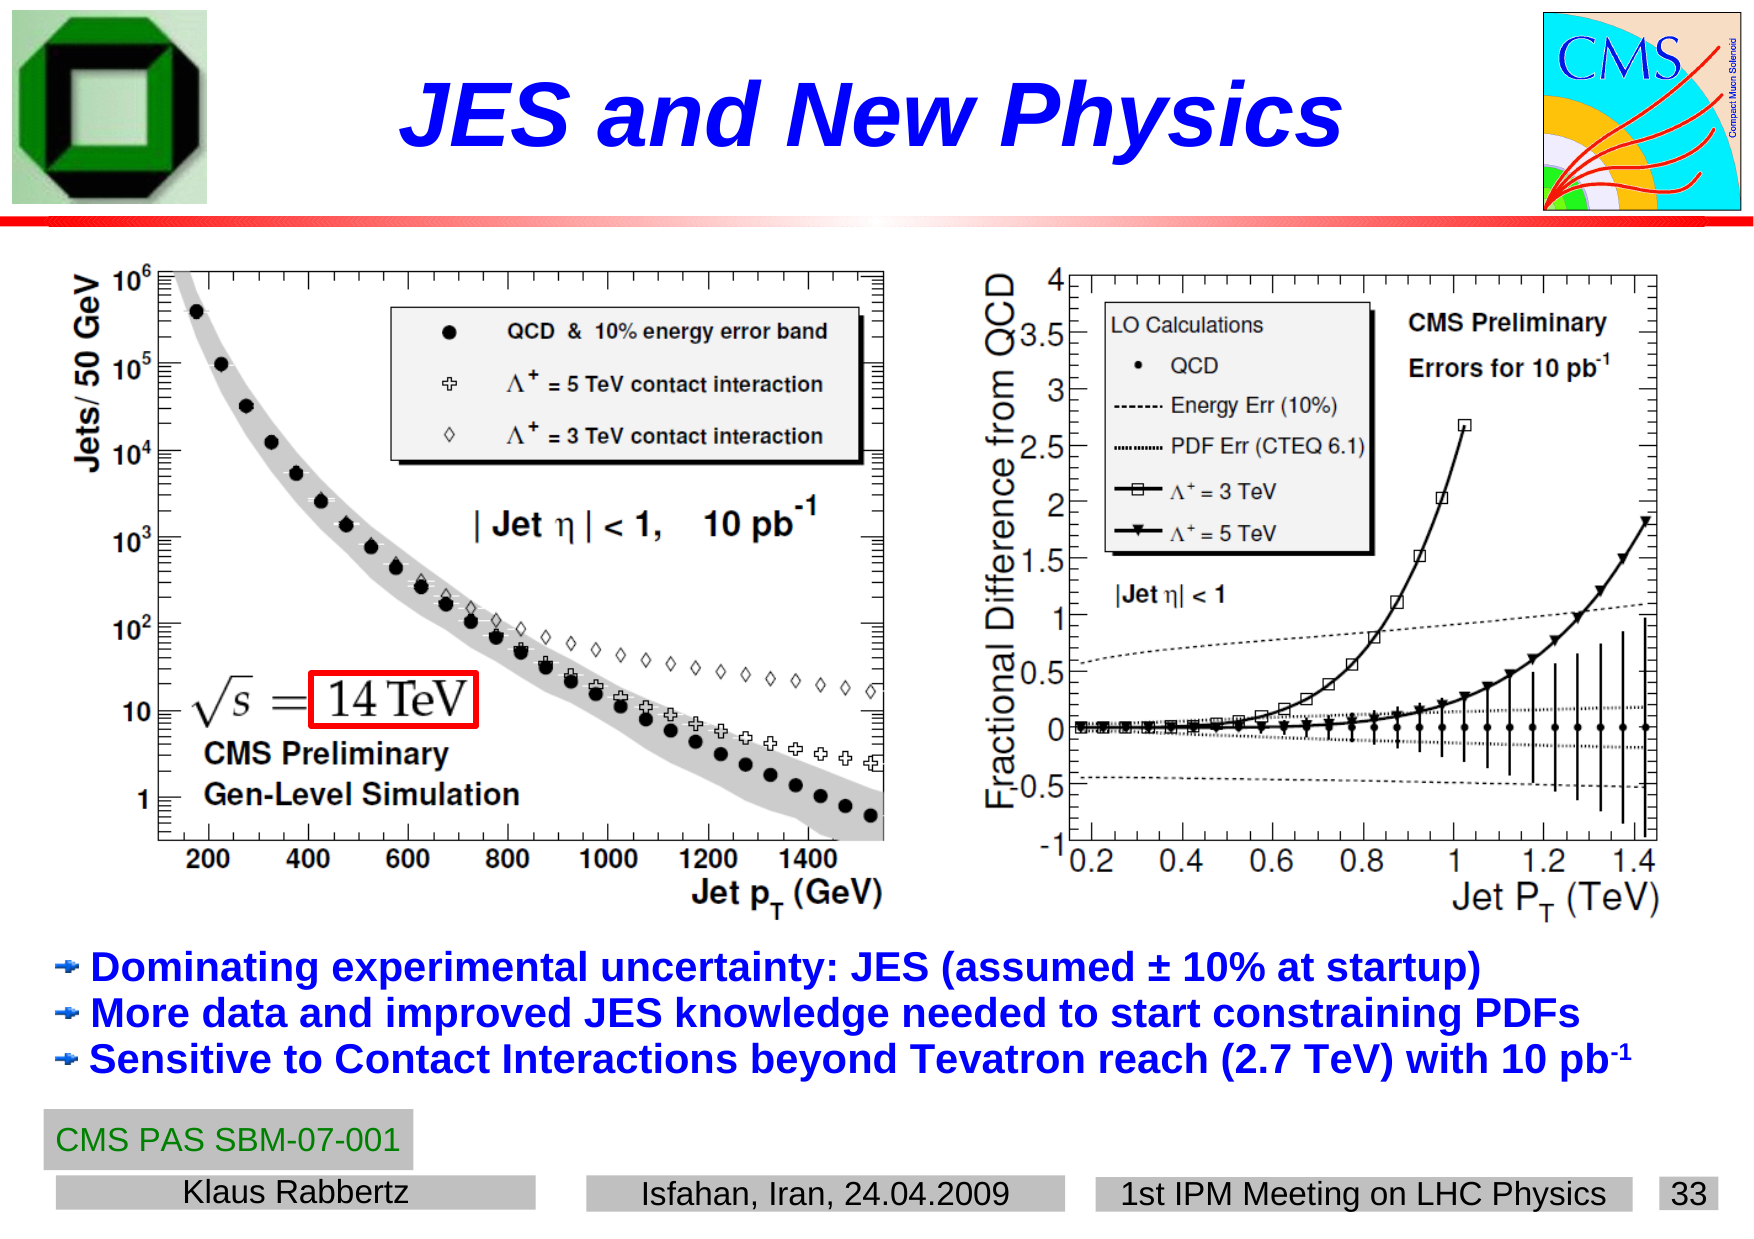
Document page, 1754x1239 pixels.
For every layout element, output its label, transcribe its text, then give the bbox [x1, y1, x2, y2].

text_box CMS PAS SBM-07-001 [43, 1109, 414, 1171]
picture [63, 255, 1676, 931]
title JES and New Physics [220, 27, 1525, 202]
picture [12, 10, 207, 204]
text_box Dominating experimental uncertainty: JES (assumed ± 10% at startup) More data and improved JES knowledge needed to start constraining PDFs Sensitive to Contact Interactions beyond Tevatron reach (2.7 TeV) with 10 pb-1 [43, 931, 1725, 1098]
picture [1542, 11, 1742, 211]
